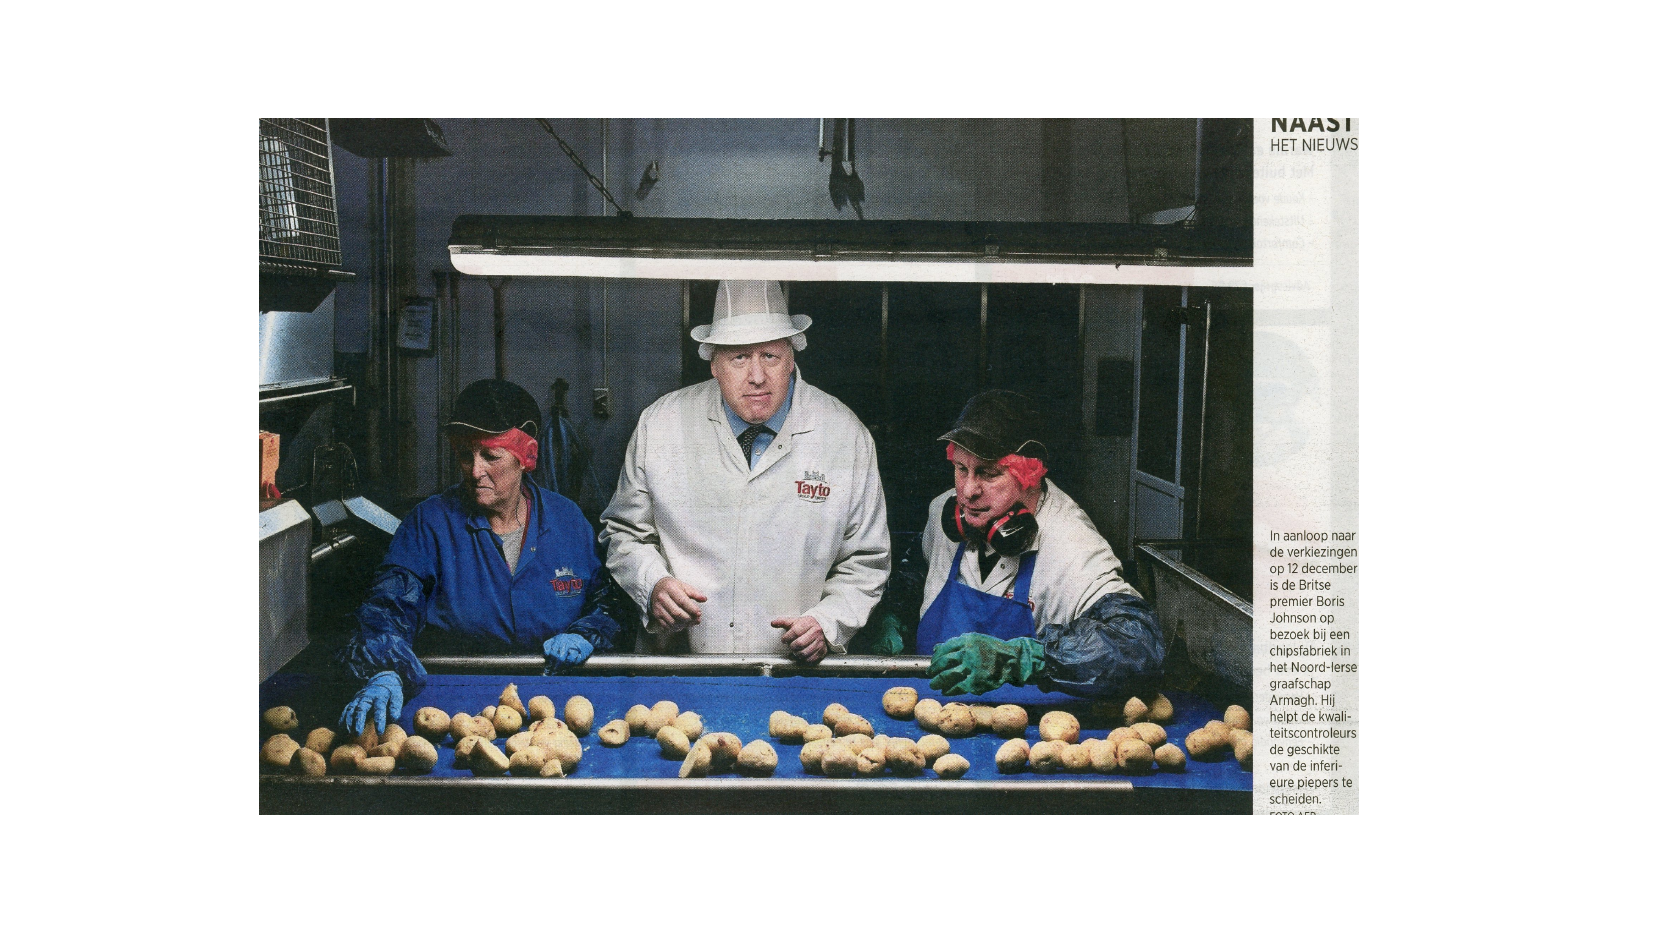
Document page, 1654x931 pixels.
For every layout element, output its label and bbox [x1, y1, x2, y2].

picture [259, 118, 1359, 815]
